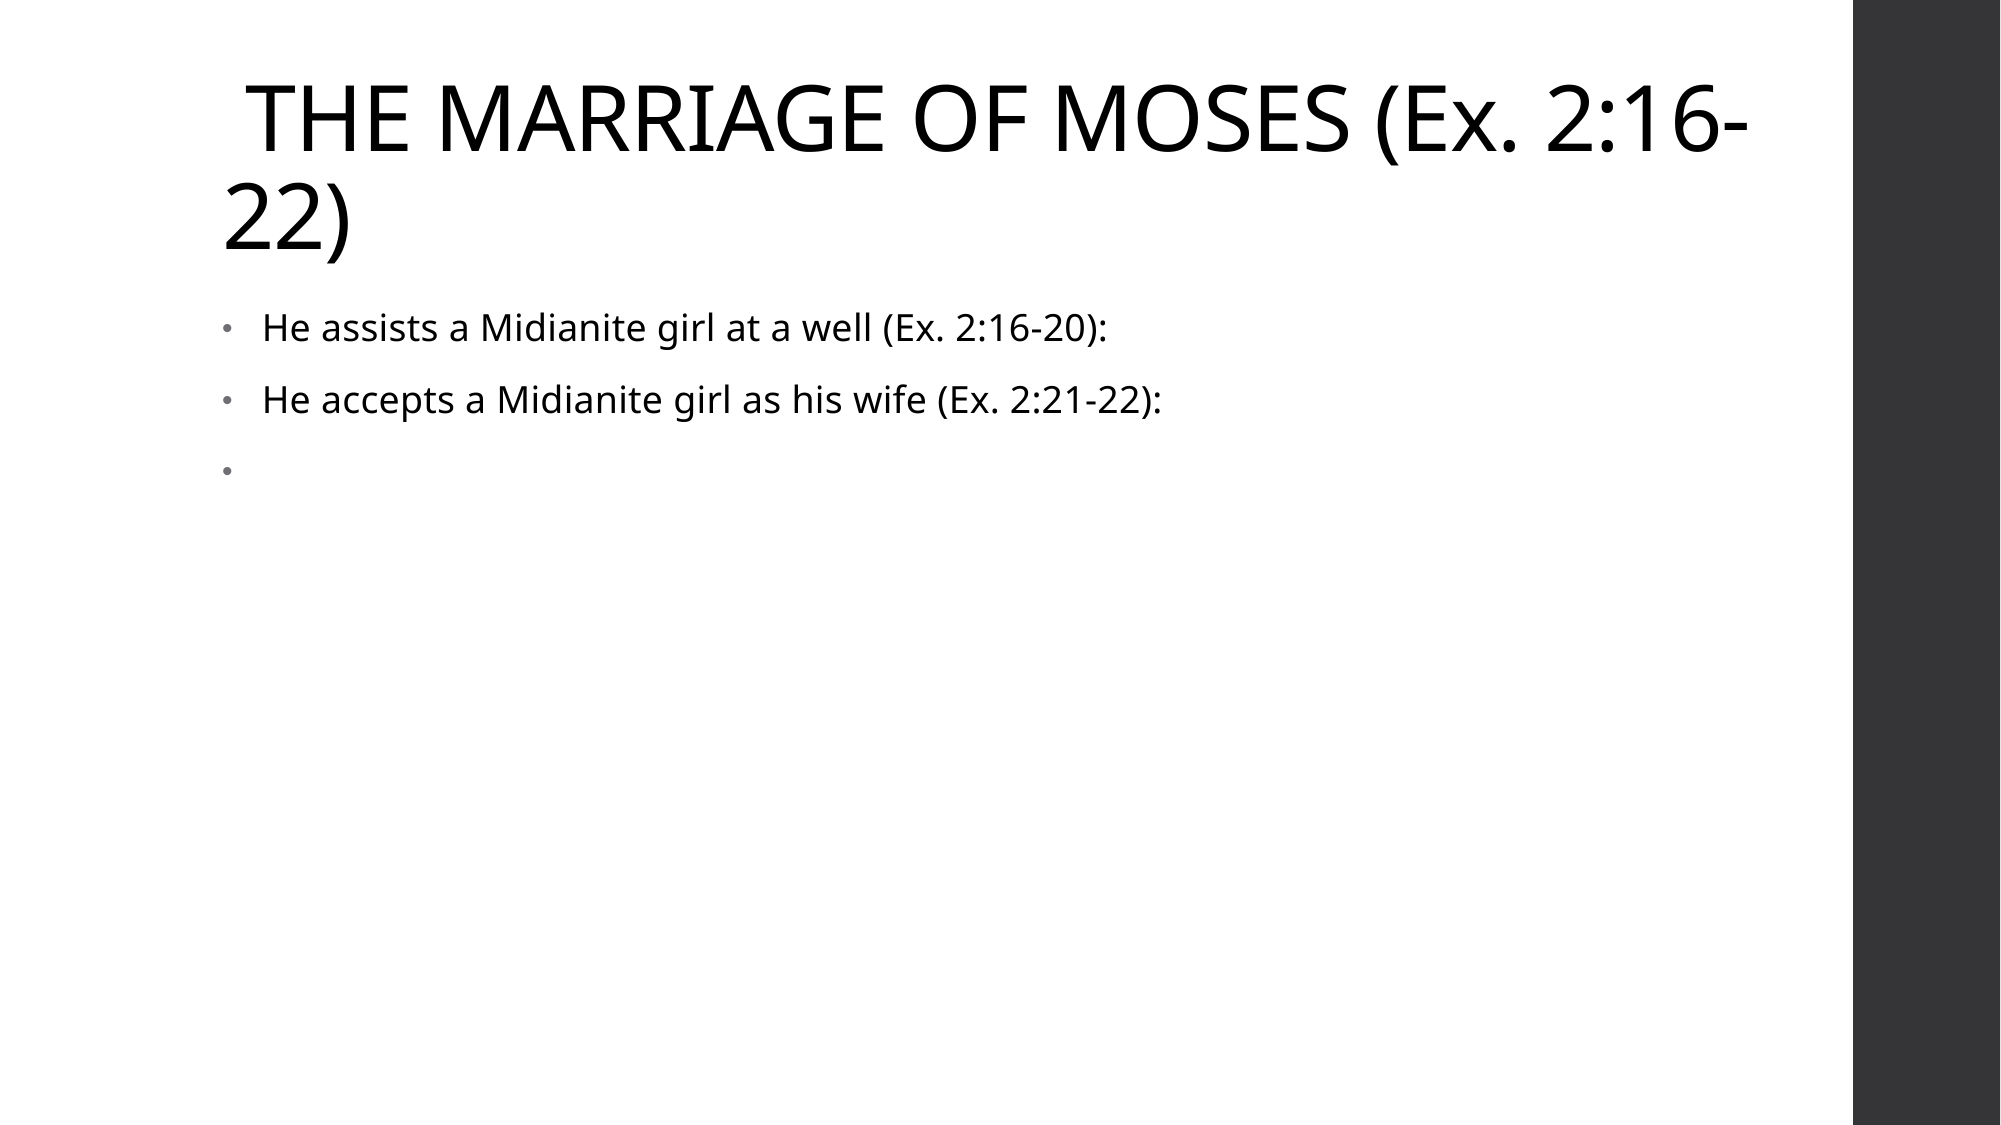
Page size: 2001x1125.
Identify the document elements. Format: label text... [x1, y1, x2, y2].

title THE MARRIAGE OF MOSES (Ex. 2:16-22) [206, 60, 1797, 278]
list He assists a Midianite girl at a well (Ex. 2:16-20): He accepts a Midianite girl as his wife (Ex. 2:21-22): [206, 299, 1617, 1014]
